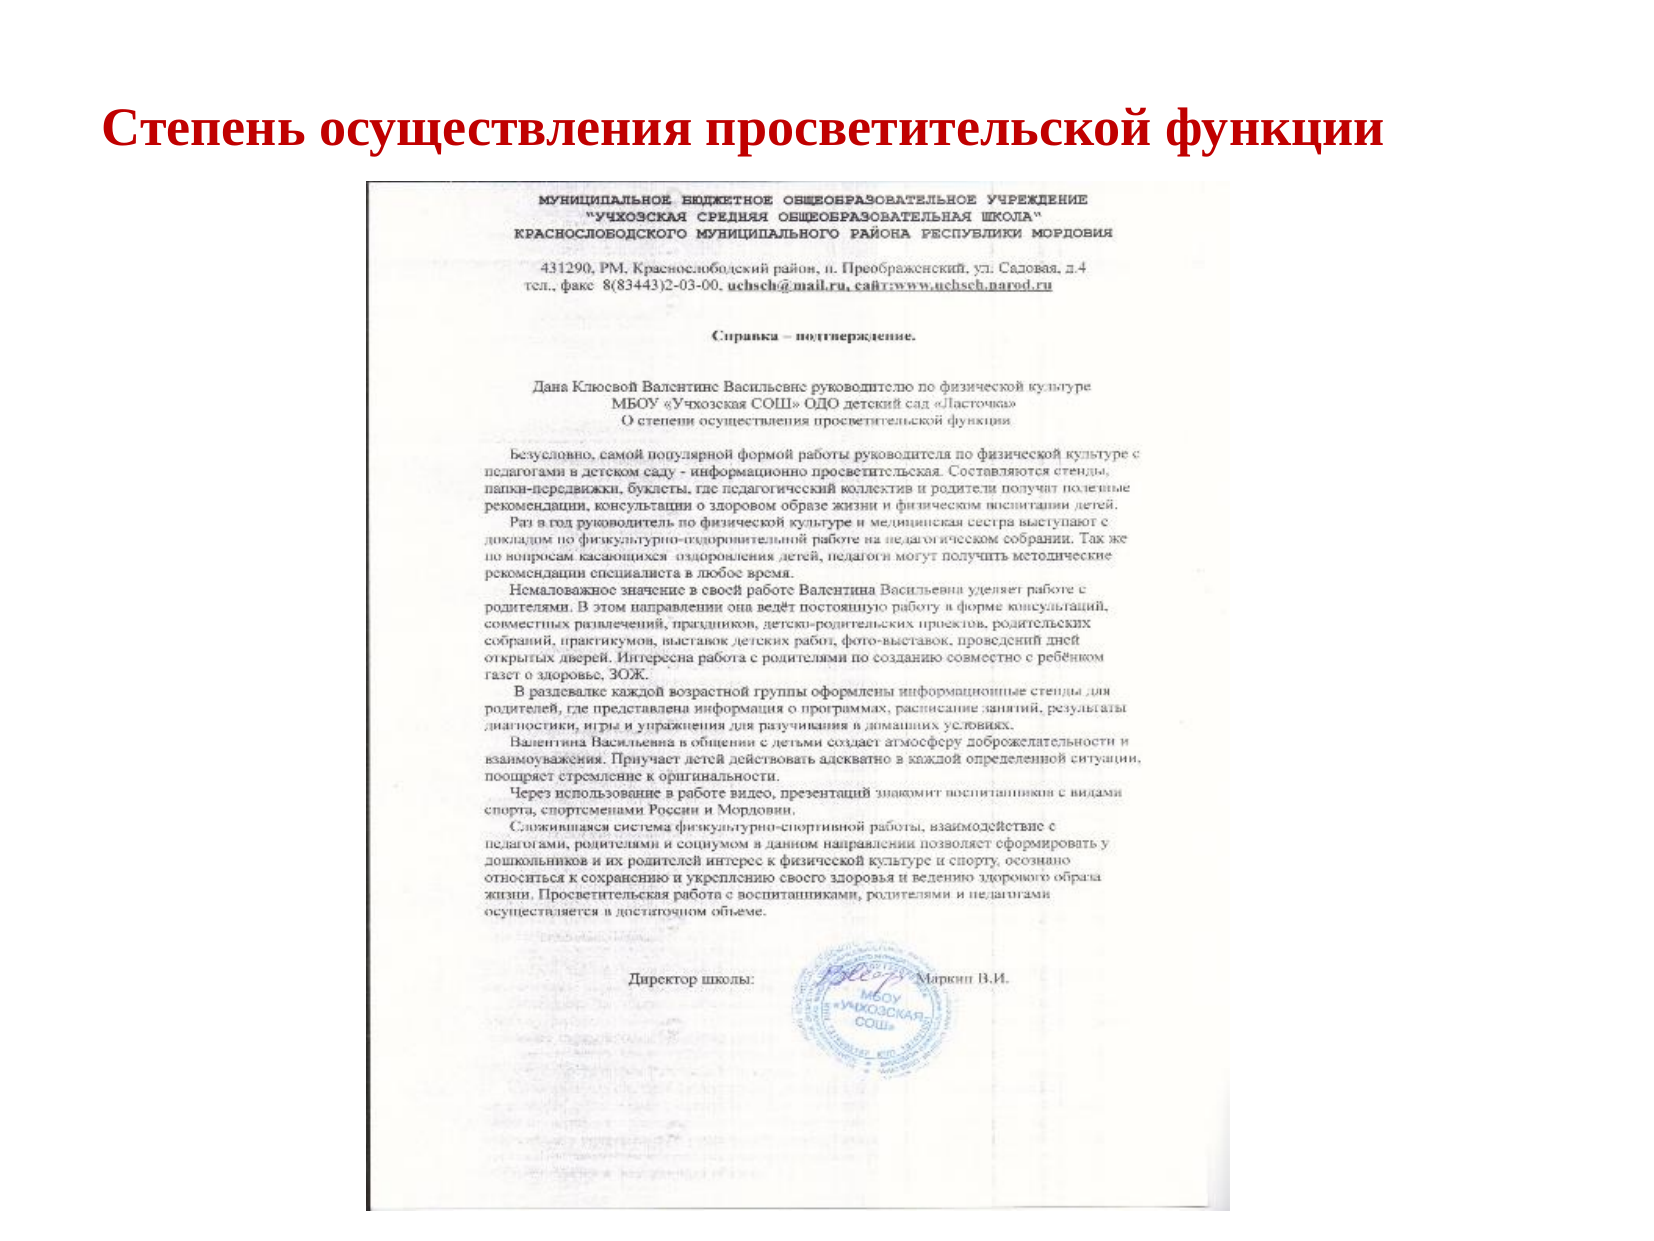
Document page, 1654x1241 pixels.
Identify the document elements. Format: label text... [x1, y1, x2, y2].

picture [366, 181, 1230, 1211]
title Степень осуществления просветительской функции [0, 0, 1489, 257]
